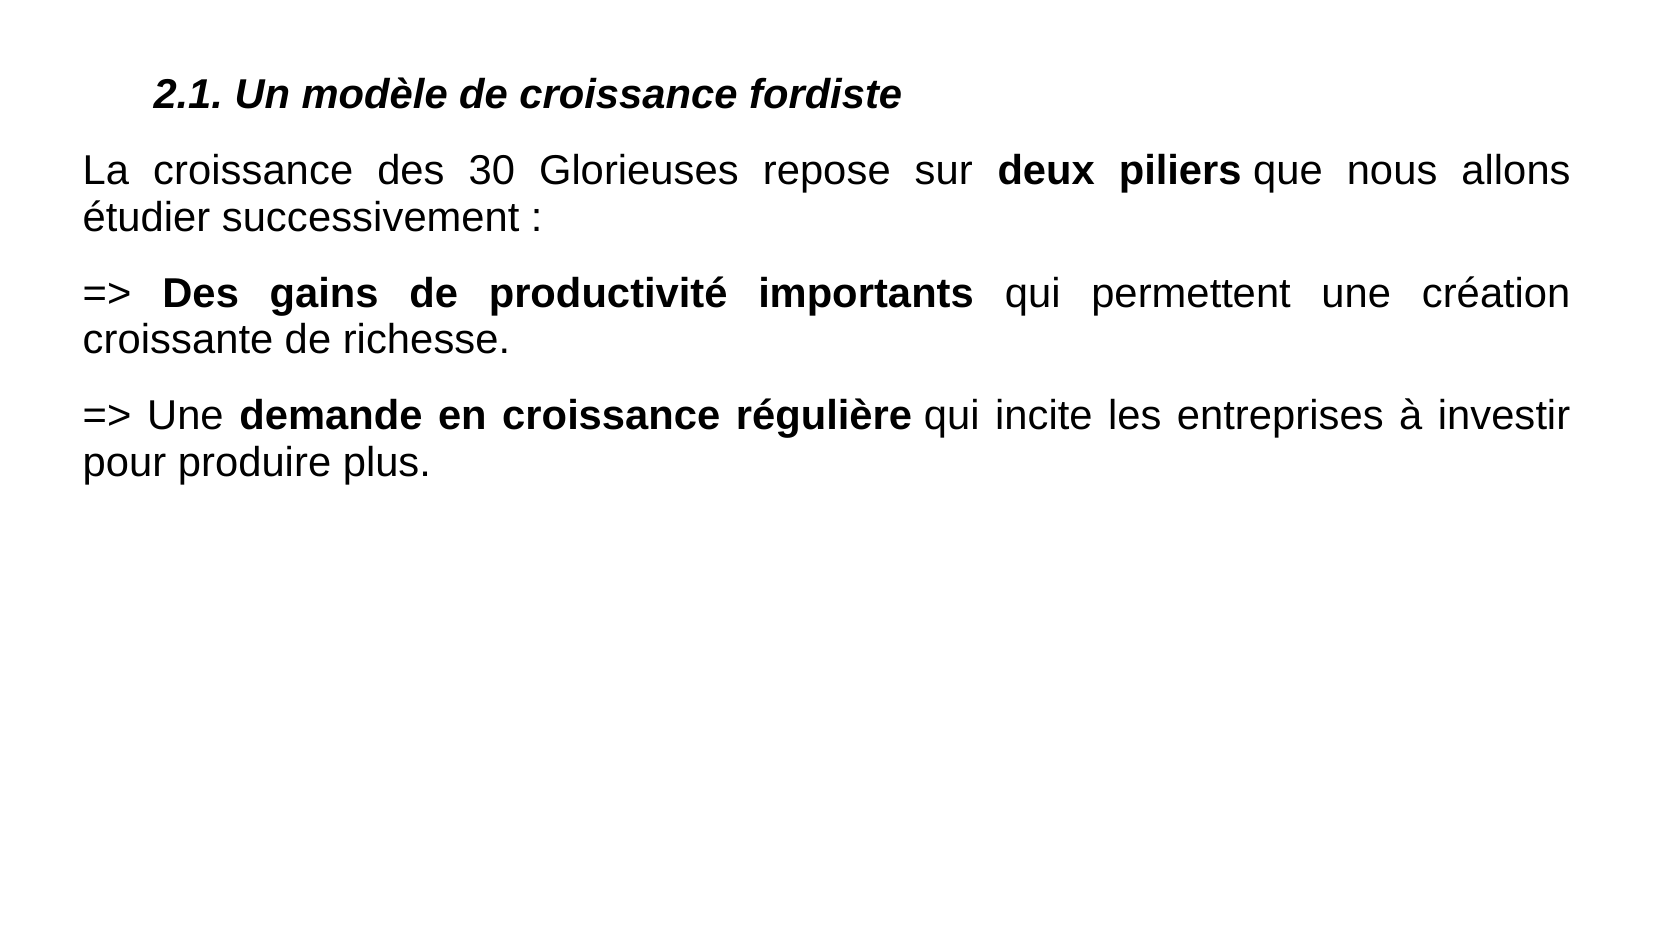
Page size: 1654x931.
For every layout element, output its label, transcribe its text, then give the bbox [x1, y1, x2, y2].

list 2.1. Un modèle de croissance fordiste La croissance des 30 Glorieuses repose sur deux piliers que nous allons étudier successivement : => Des gains de productivité importants qui permettent une création croissante de richesse. => Une demande en croissance régulière qui incite les entreprises à investir pour produire plus. [82, 70, 1571, 827]
